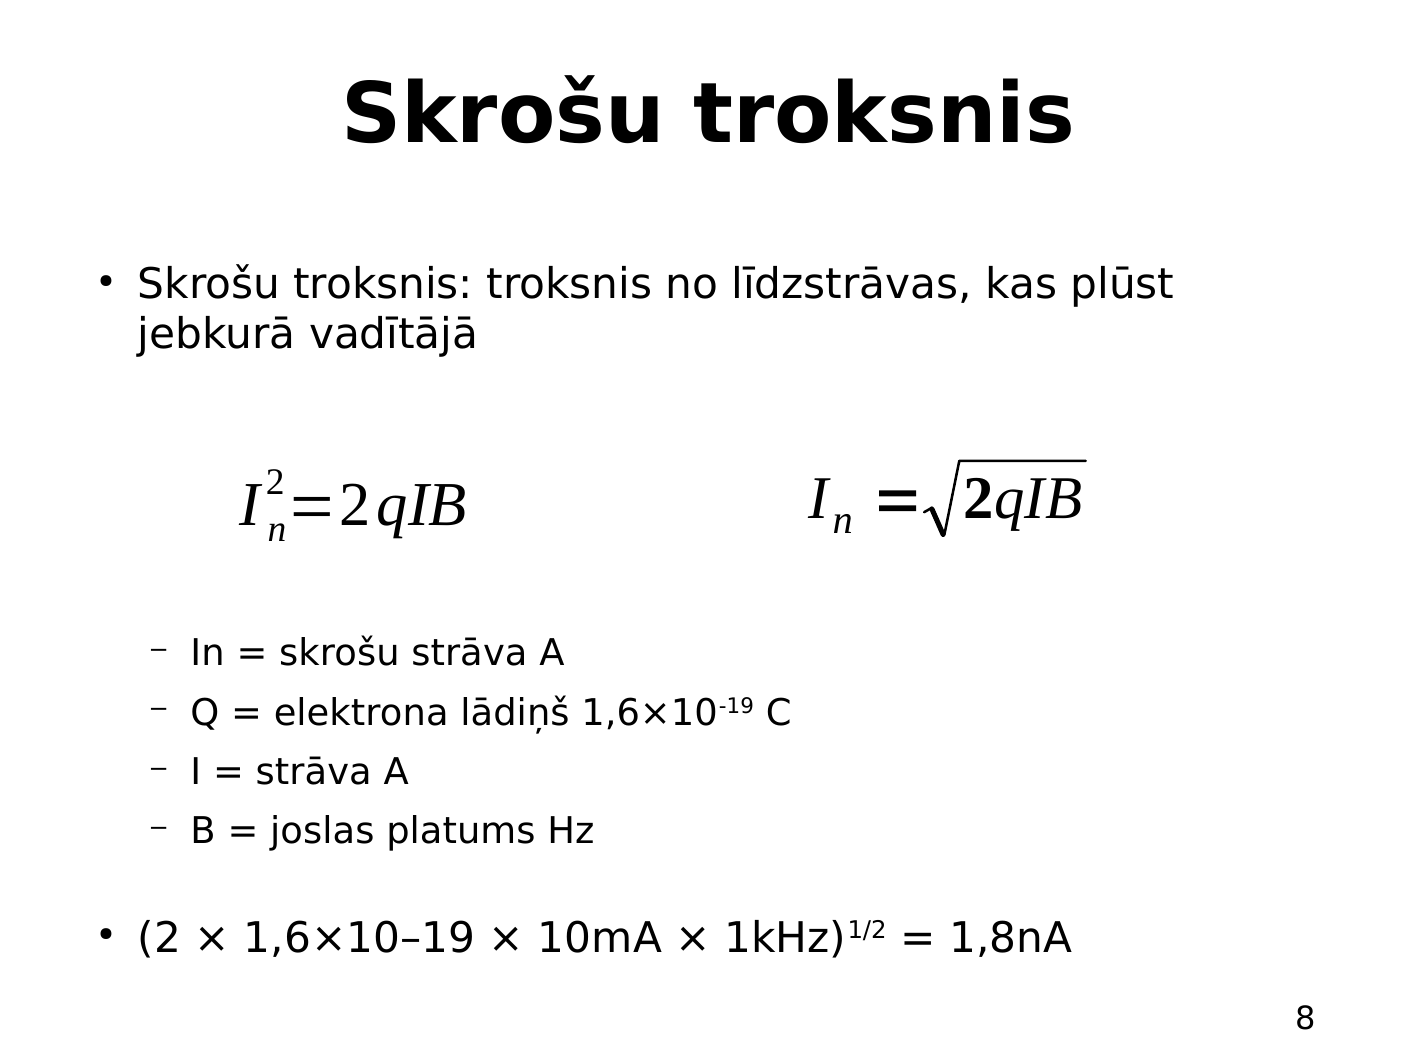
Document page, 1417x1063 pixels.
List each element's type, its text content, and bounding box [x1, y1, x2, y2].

chart [236, 461, 470, 550]
chart [797, 447, 1101, 549]
list Skrošu troksnis: troksnis no līdzstrāvas, kas plūst jebkurā vadītājā In = skrošu strāva A Q = elektrona lādiņš 1,6×10-19 C I = strāva A B = joslas platums Hz (2 × 1,6×10–19 × 10mA × 1kHz)1/2 = 1,8nA [70, 248, 1346, 975]
title Skrošu troksnis [70, 42, 1346, 168]
